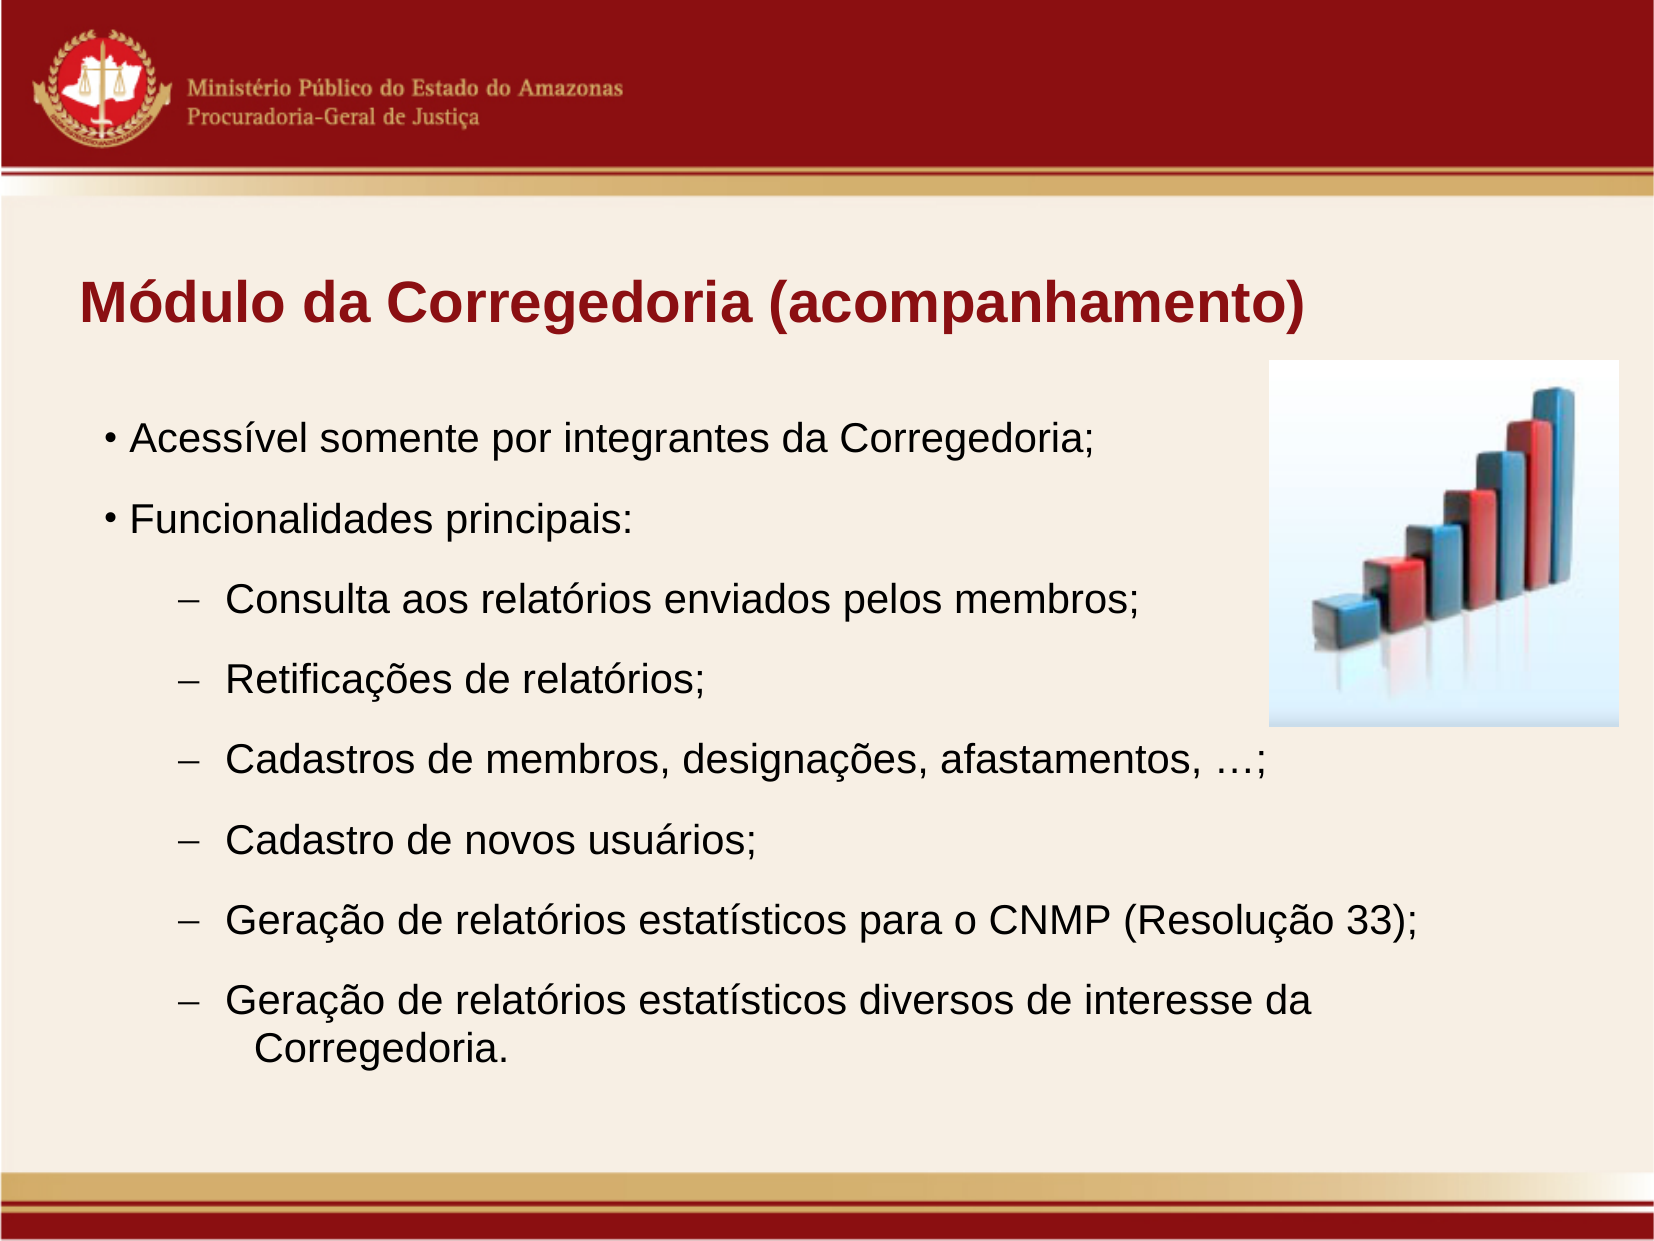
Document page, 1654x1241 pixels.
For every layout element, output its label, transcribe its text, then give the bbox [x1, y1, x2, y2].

picture [0, 0, 1654, 1241]
text_box Acessível somente por integrantes da Corregedoria; Funcionalidades principais: Consulta aos relatórios enviados pelos membros; Retificações de relatórios; Cadastros de membros, designações, afastamentos, …; Cadastro de novos usuários; Geração de relatórios estatísticos para o CNMP (Resolução 33); Geração de relatórios estatísticos diversos de interesse da Corregedoria. [88, 407, 1550, 1080]
text_box Módulo da Corregedoria (acompanhamento) [64, 259, 1451, 376]
